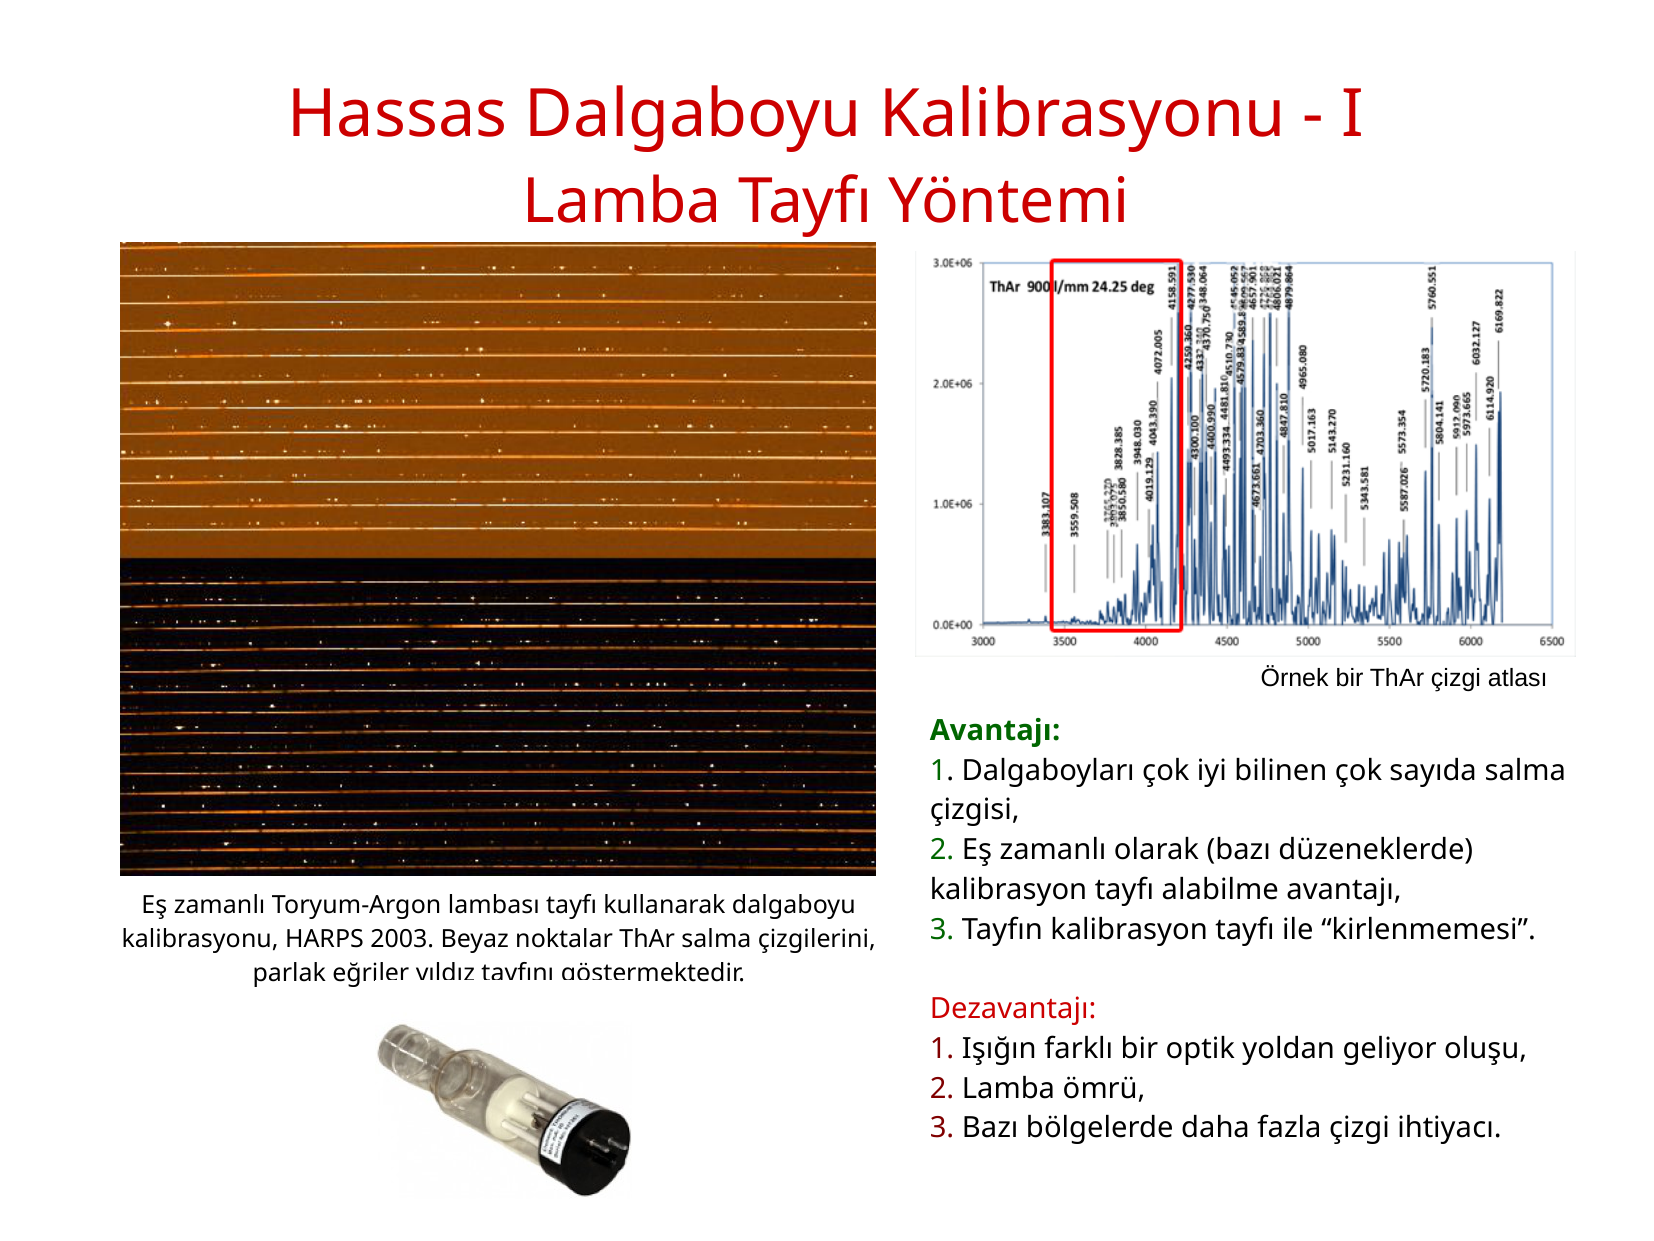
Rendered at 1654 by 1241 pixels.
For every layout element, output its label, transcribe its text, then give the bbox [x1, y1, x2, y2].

picture [375, 980, 632, 1238]
text_box Eş zamanlı Toryum-Argon lambası tayfı kullanarak dalgaboyu kalibrasyonu, HARPS 2003. Beyaz noktalar ThAr salma çizgilerini, parlak eğriler yıldız tayfını göstermektedir. [101, 879, 897, 986]
text_box Örnek bir ThAr çizgi atlası [1173, 656, 1564, 700]
picture [915, 251, 1576, 657]
title Hassas Dalgaboyu Kalibrasyonu - I Lamba Tayfı Yöntemi [82, 49, 1571, 257]
text_box Avantajı: 1. Dalgaboyları çok iyi bilinen çok sayıda salma çizgisi, 2. Eş zamanlı olarak (bazı düzeneklerde) kalibrasyon tayfı alabilme avantajı, 3. Tayfın kalibrasyon tayfı ile “kirlenmemesi”. Dezavantajı: 1. Işığın farklı bir optik yoldan geliyor oluşu, 2. Lamba ömrü, 3. Bazı bölgelerde daha fazla çizgi ihtiyacı. [915, 701, 1591, 1182]
picture [120, 242, 876, 876]
